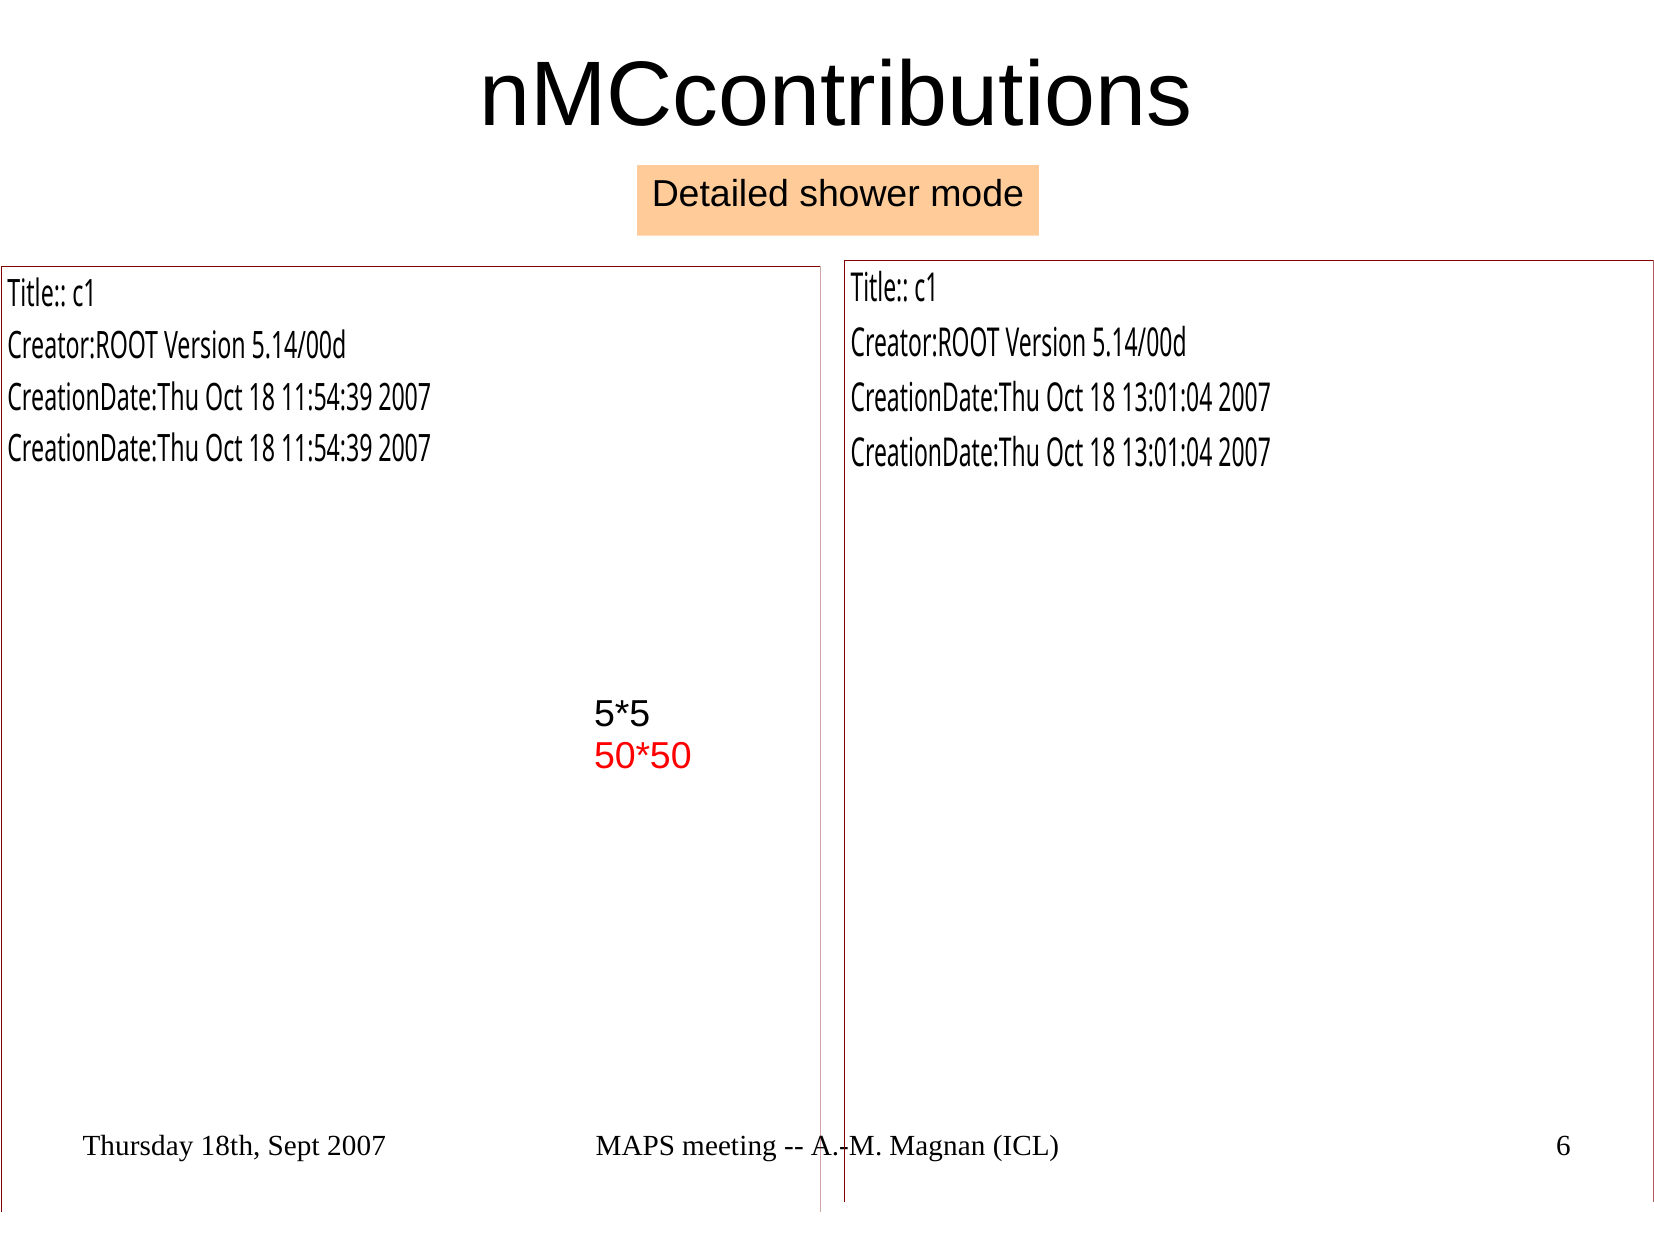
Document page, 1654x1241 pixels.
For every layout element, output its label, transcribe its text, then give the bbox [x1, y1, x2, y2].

text_box 5*5 50*50 [579, 685, 707, 812]
title nMCcontributions [92, 25, 1581, 162]
picture [843, 257, 1654, 1202]
picture [0, 263, 821, 1212]
text_box Detailed shower mode [637, 165, 1039, 236]
